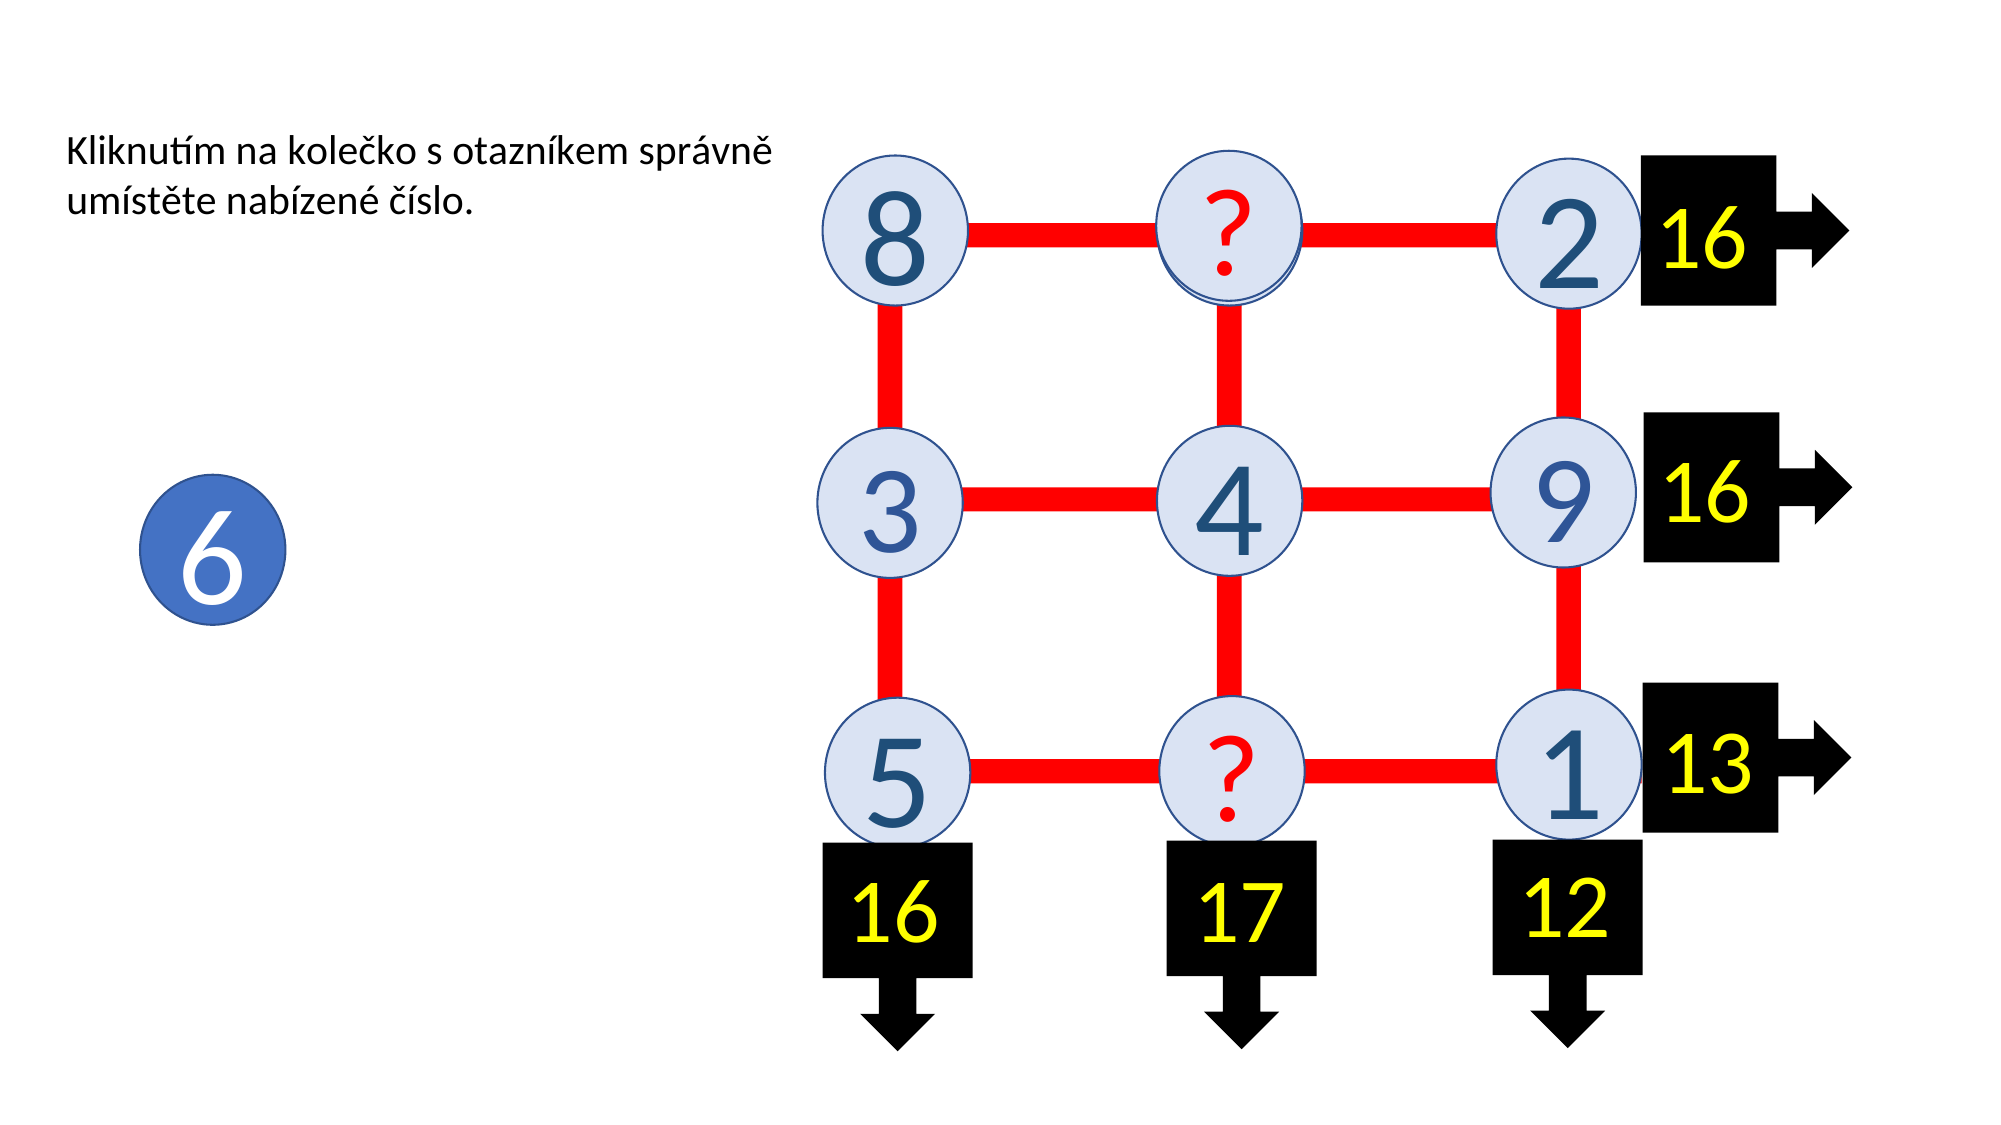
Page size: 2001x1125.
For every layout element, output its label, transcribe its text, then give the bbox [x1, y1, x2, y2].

text_box 17 [1178, 842, 1302, 969]
text_box [822, 842, 973, 1052]
text_box 4 [1156, 425, 1303, 576]
text_box [1640, 155, 1850, 306]
text_box [1492, 839, 1643, 1049]
text_box [1640, 682, 1852, 833]
text_box 5 [824, 697, 971, 842]
text_box [877, 577, 903, 700]
text_box [1556, 566, 1581, 690]
text_box ? [1156, 150, 1302, 301]
text_box [1166, 840, 1317, 1050]
text_box [967, 223, 1158, 248]
text_box Kliknutím na kolečko s otazníkem správně umístěte nabízené číslo. [51, 114, 789, 231]
text_box [1216, 575, 1242, 697]
text_box [1643, 412, 1853, 563]
text_box 1 [1496, 689, 1642, 837]
text_box [1216, 305, 1242, 426]
text_box 16 [1640, 169, 1764, 295]
text_box [877, 304, 903, 428]
text_box [962, 487, 1158, 512]
text_box 16 [832, 842, 955, 969]
text_box ? [1159, 696, 1305, 840]
text_box 2 [1496, 158, 1640, 309]
text_box 16 [1643, 423, 1767, 550]
text_box [970, 759, 1160, 784]
text_box 6 [140, 474, 286, 625]
text_box 13 [1646, 694, 1769, 820]
text_box 8 [822, 155, 968, 306]
text_box 6 [1160, 223, 1303, 306]
text_box [1556, 308, 1581, 419]
text_box 3 [817, 427, 963, 578]
text_box 12 [1503, 837, 1627, 964]
text_box [1301, 223, 1497, 248]
text_box 9 [1490, 417, 1636, 568]
text_box [1304, 759, 1498, 784]
text_box [1302, 487, 1492, 512]
